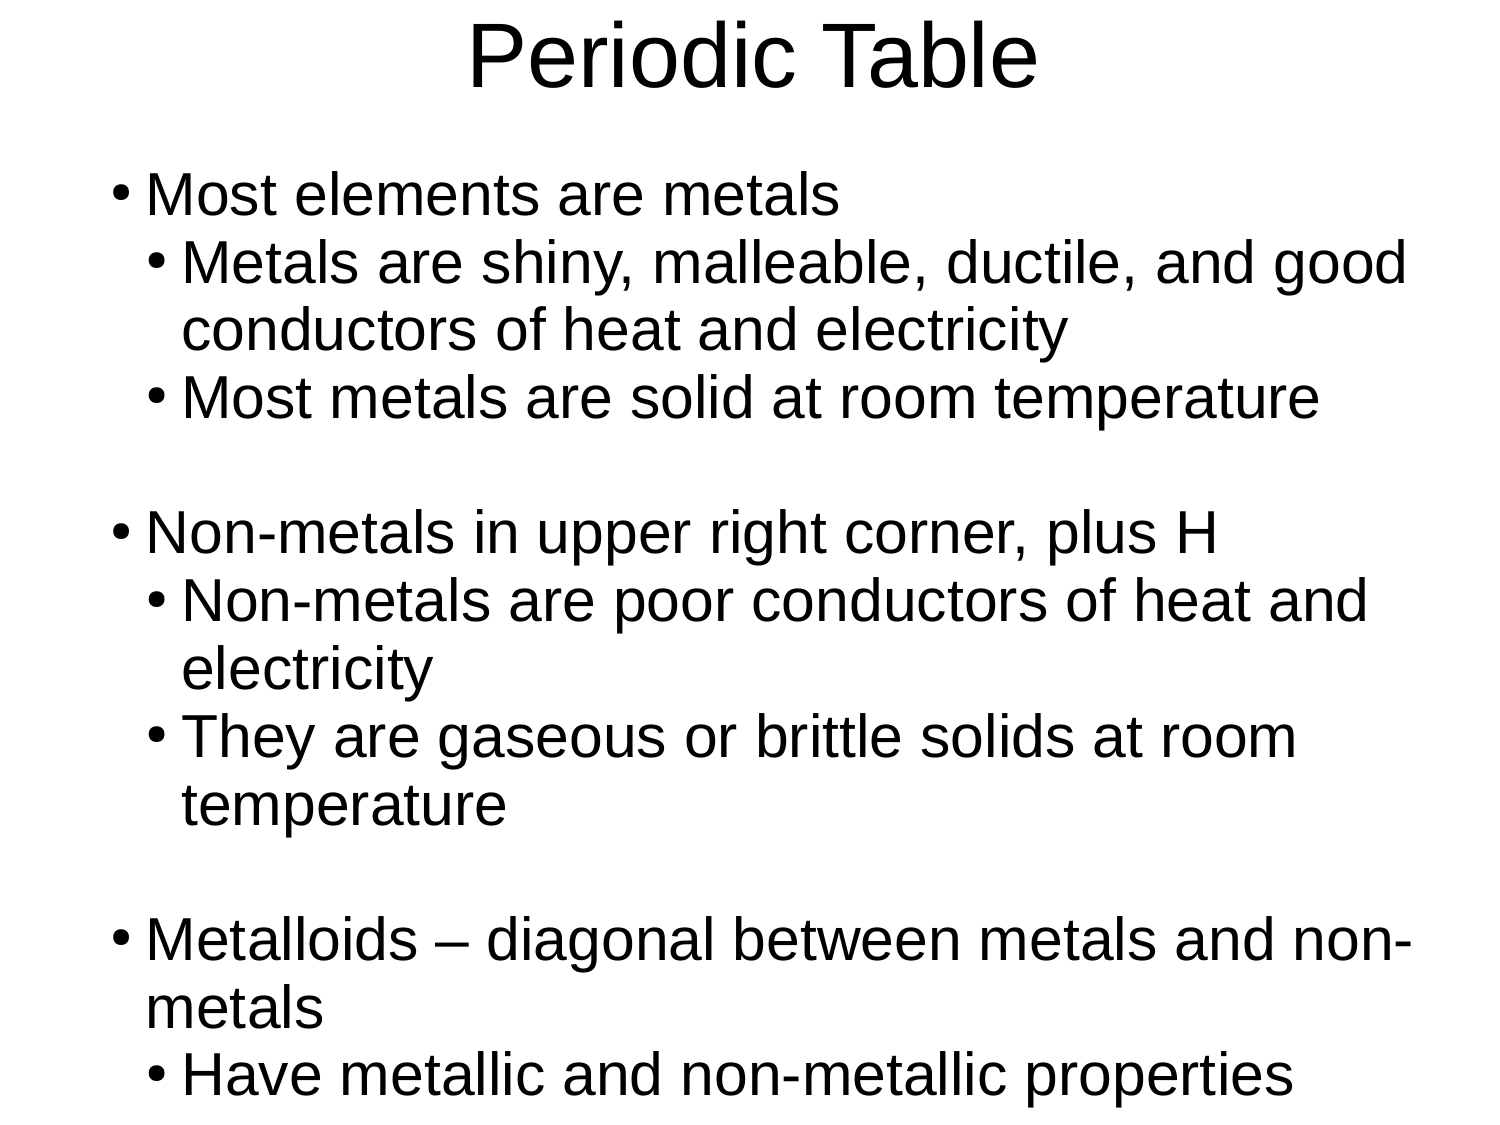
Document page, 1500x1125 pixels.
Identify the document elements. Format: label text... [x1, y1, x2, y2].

subtitle Most elements are metals Metals are shiny, malleable, ductile, and good conductors of heat and electricity Most metals are solid at room temperature Non-metals in upper right corner, plus H Non-metals are poor conductors of heat and electricity They are gaseous or brittle solids at room temperature Metalloids – diagonal between metals and non-metals Have metallic and non-metallic properties [75, 159, 1425, 1110]
title Periodic Table [78, 4, 1429, 107]
